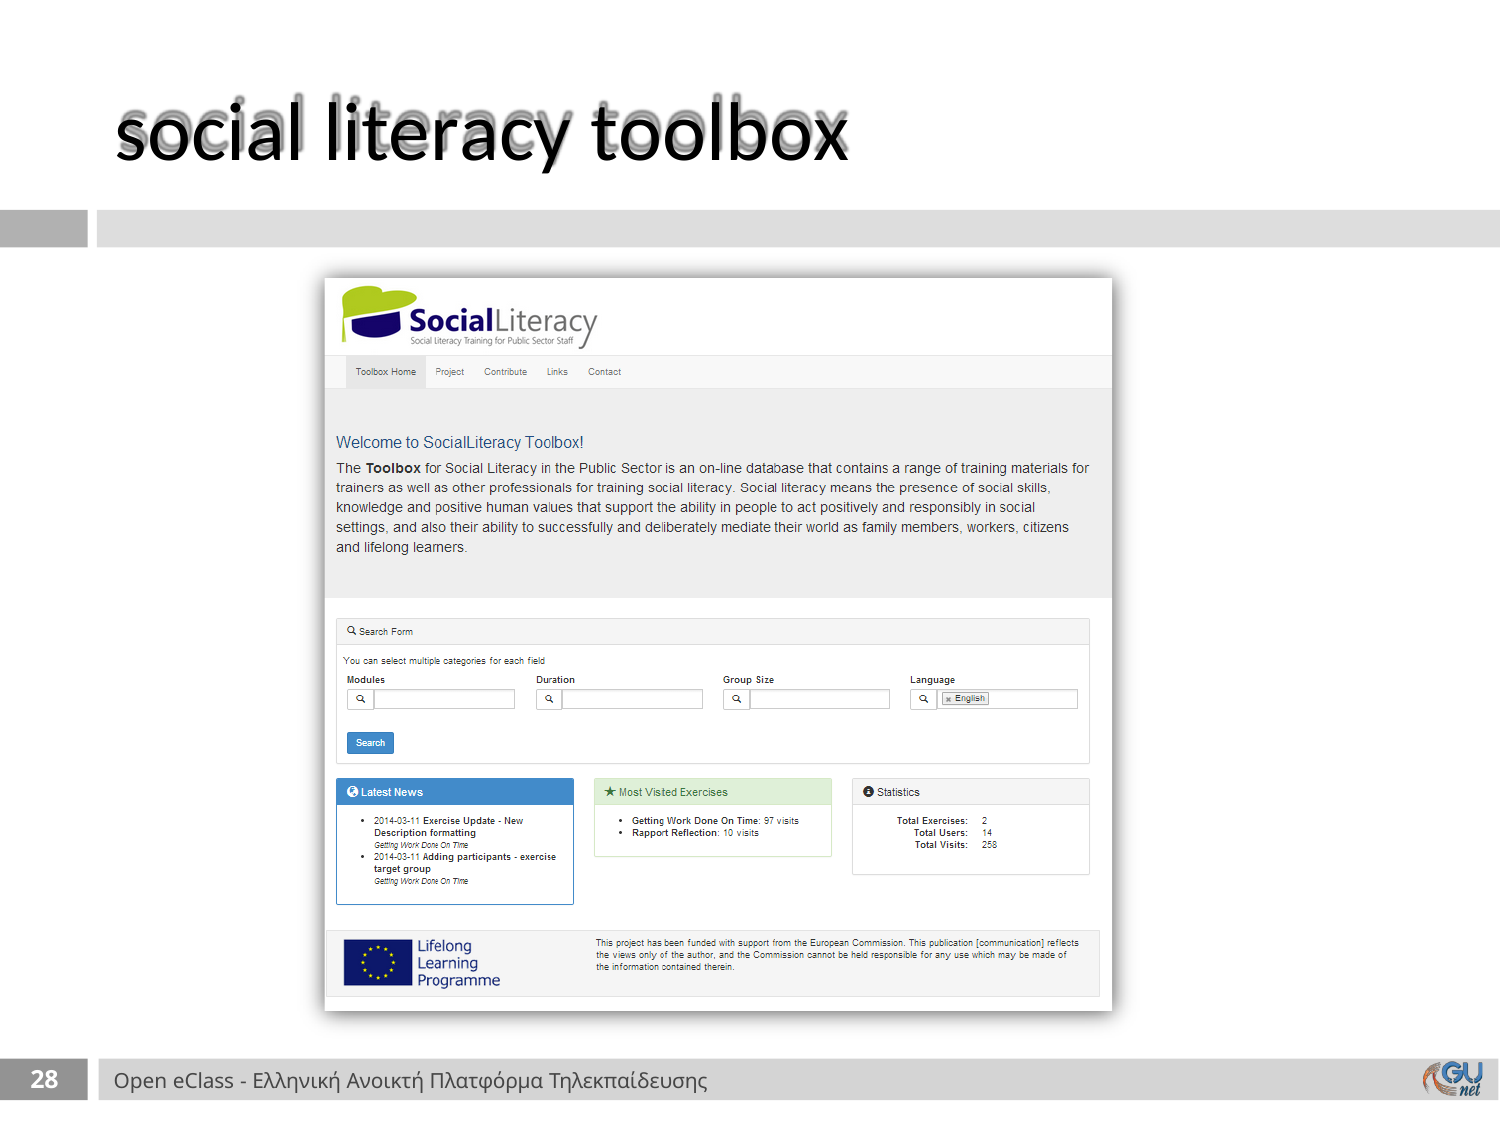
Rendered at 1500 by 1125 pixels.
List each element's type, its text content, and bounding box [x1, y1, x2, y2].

text_box [63, 42, 922, 177]
text_box [0, 1058, 88, 1101]
text_box [293, 248, 1144, 1042]
title social literacy toolbox [89, 77, 1411, 165]
text_box Open eClass - Ελληνική Ανοικτή Πλατφόρμα Τηλεκπαίδευσης [111, 1068, 753, 1094]
text_box [98, 1058, 1499, 1101]
text_box 28 [26, 1063, 62, 1093]
